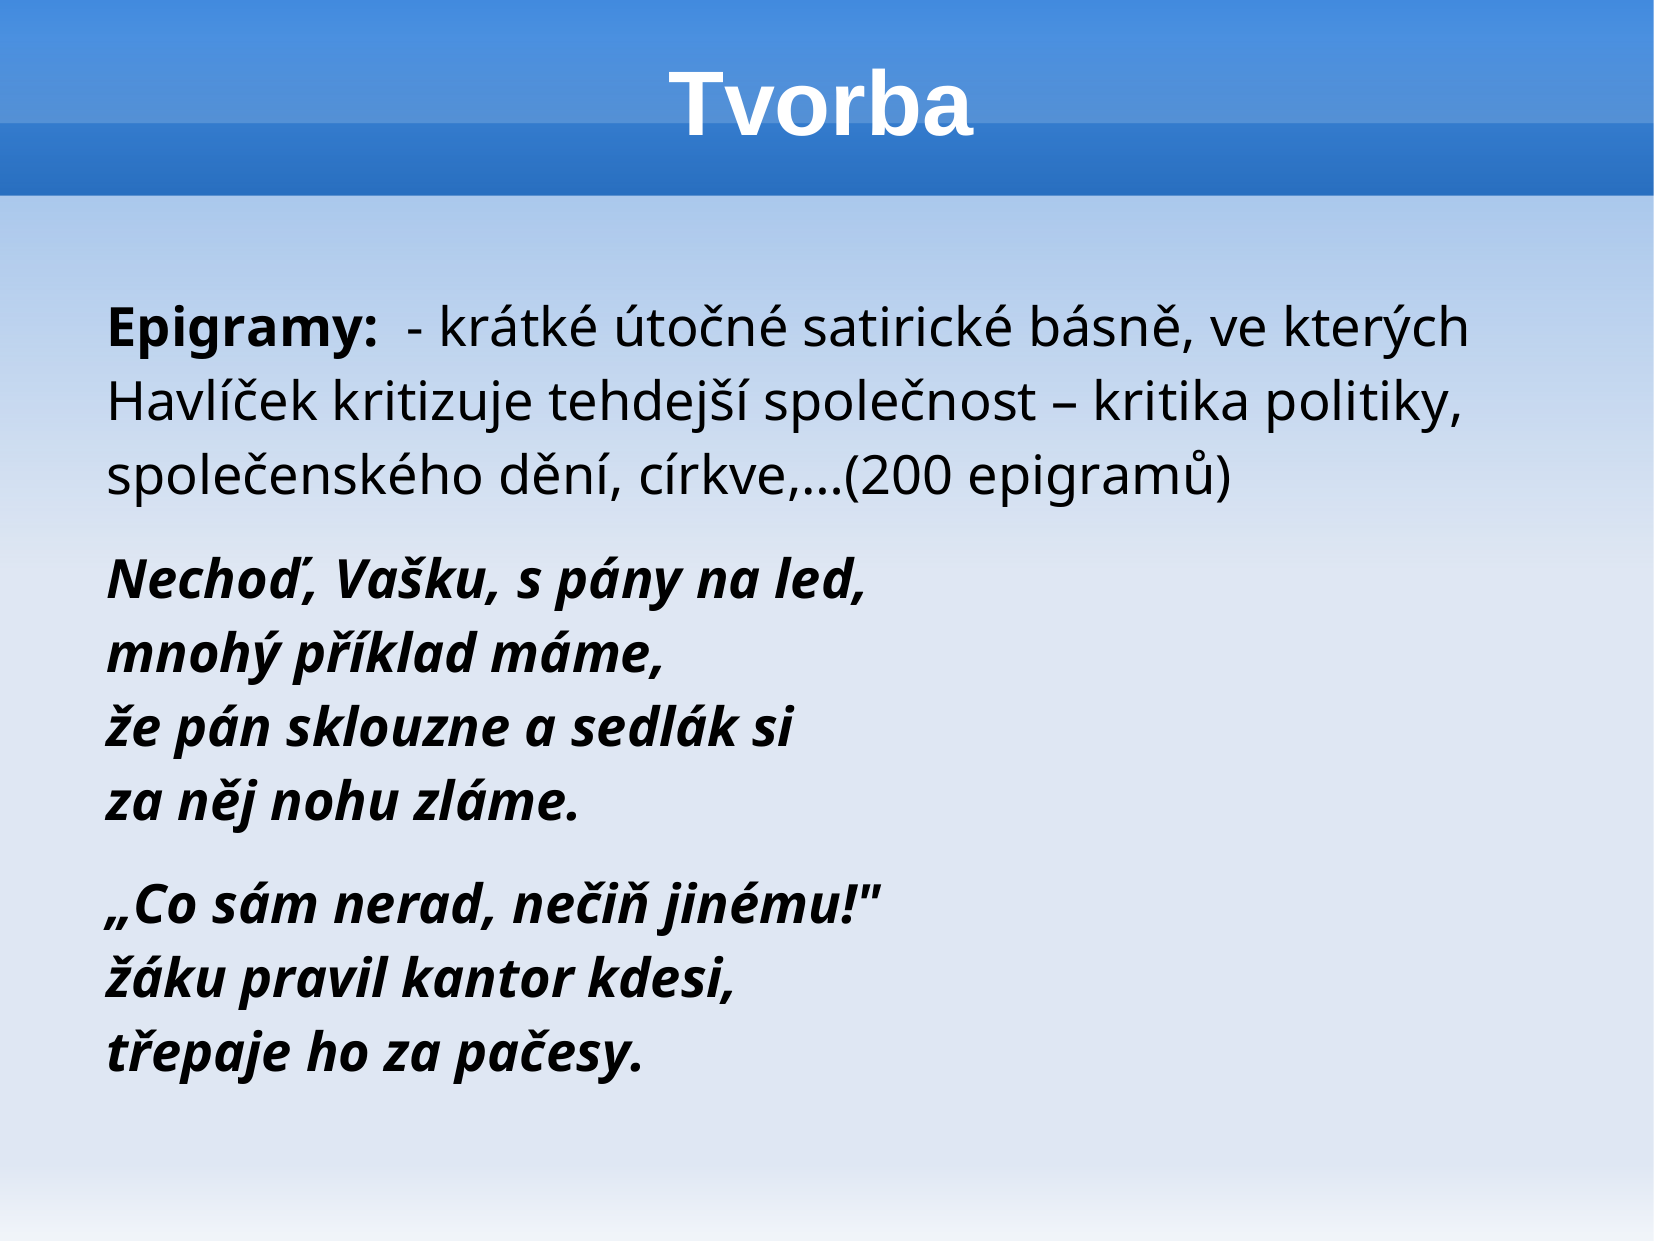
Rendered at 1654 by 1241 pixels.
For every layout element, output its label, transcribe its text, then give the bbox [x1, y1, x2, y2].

list Epigramy: - krátké útočné satirické básně, ve kterých Havlíček kritizuje tehdejší společnost – kritika politiky, společenského dění, církve,…(200 epigramů) Nechoď, Vašku, s pány na led, mnohý příklad máme, že pán sklouzne a sedlák si za něj nohu zláme. „Co sám nerad, nečiň jinému!" žáku pravil kantor kdesi, třepaje ho za pačesy. [106, 288, 1595, 1093]
title Tvorba [76, 7, 1565, 200]
picture [0, 0, 1654, 1241]
